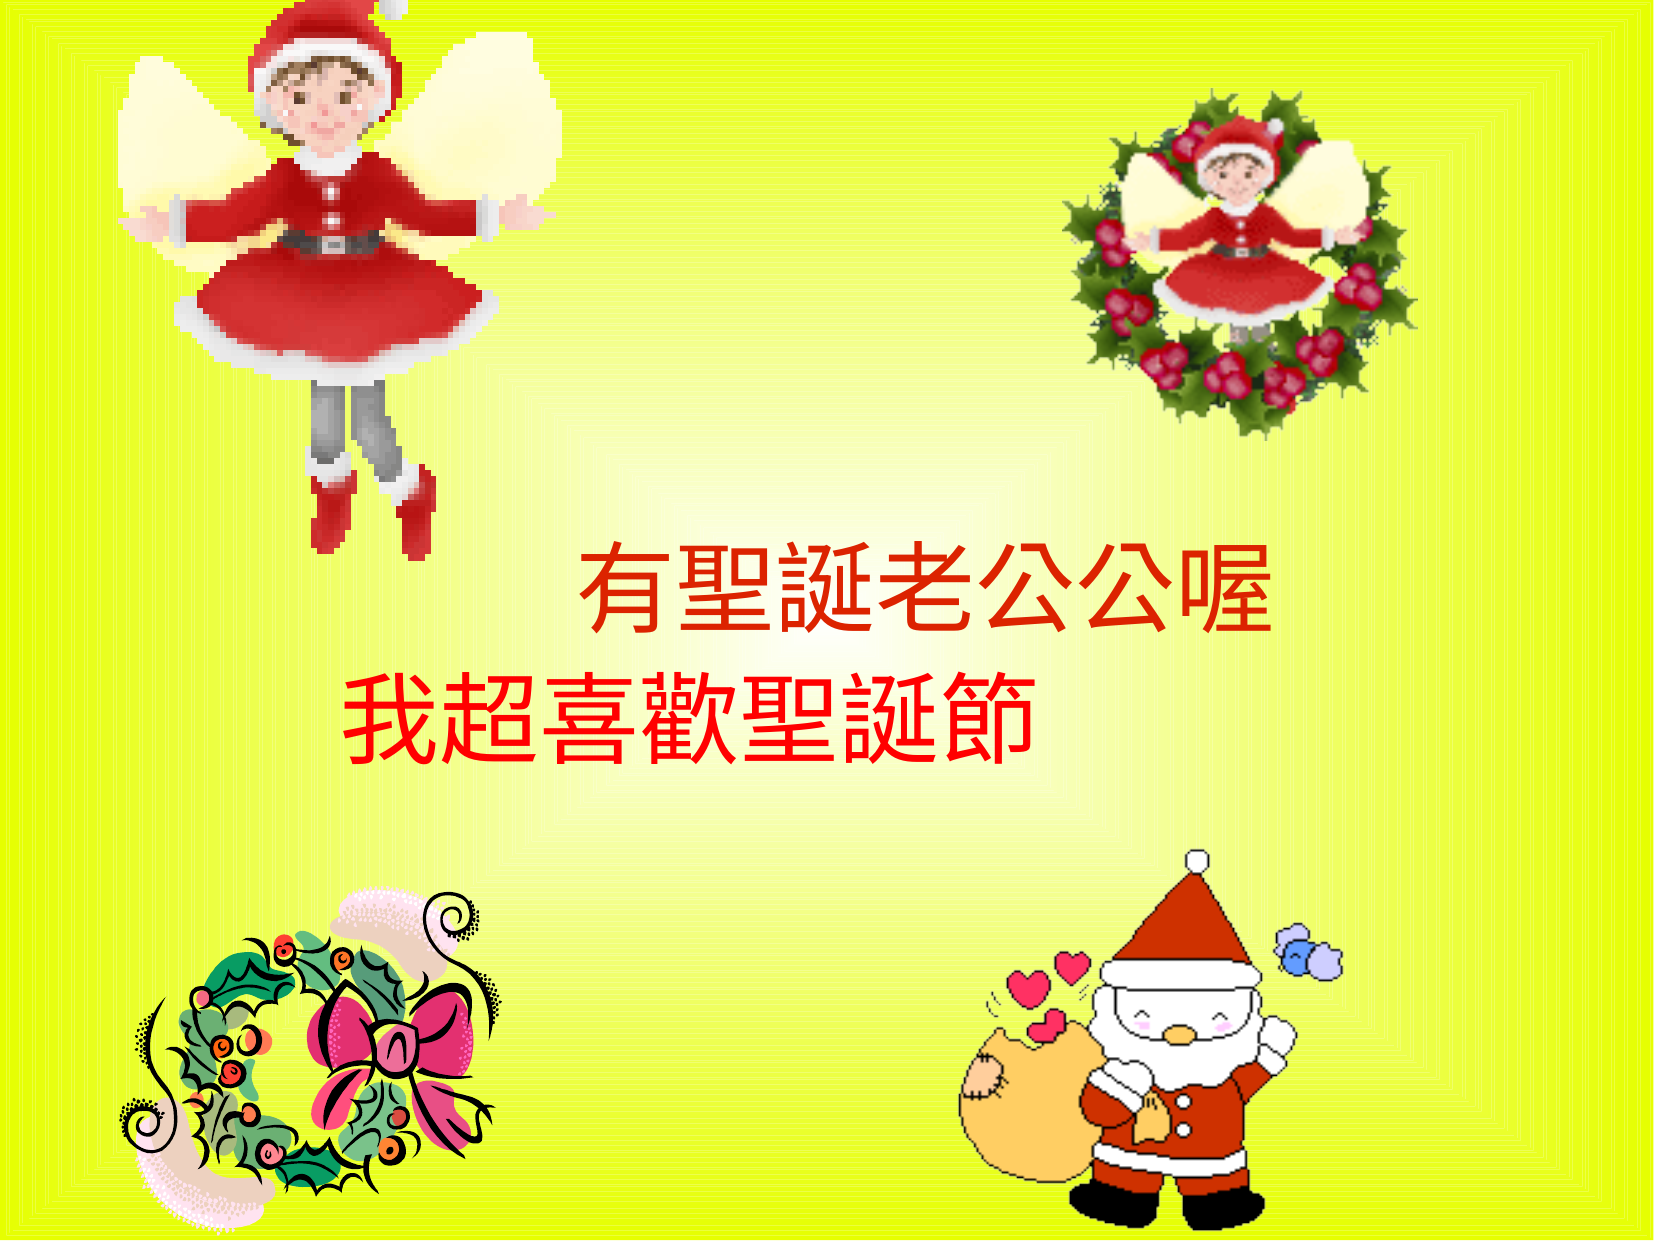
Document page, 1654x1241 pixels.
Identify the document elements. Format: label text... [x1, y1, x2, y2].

picture [118, 0, 562, 562]
text_box 有聖誕老公公喔 [561, 501, 1447, 637]
picture [119, 885, 502, 1236]
text_box 我超喜歡聖誕節 [324, 632, 1241, 768]
picture [944, 826, 1359, 1241]
picture [1062, 88, 1418, 441]
